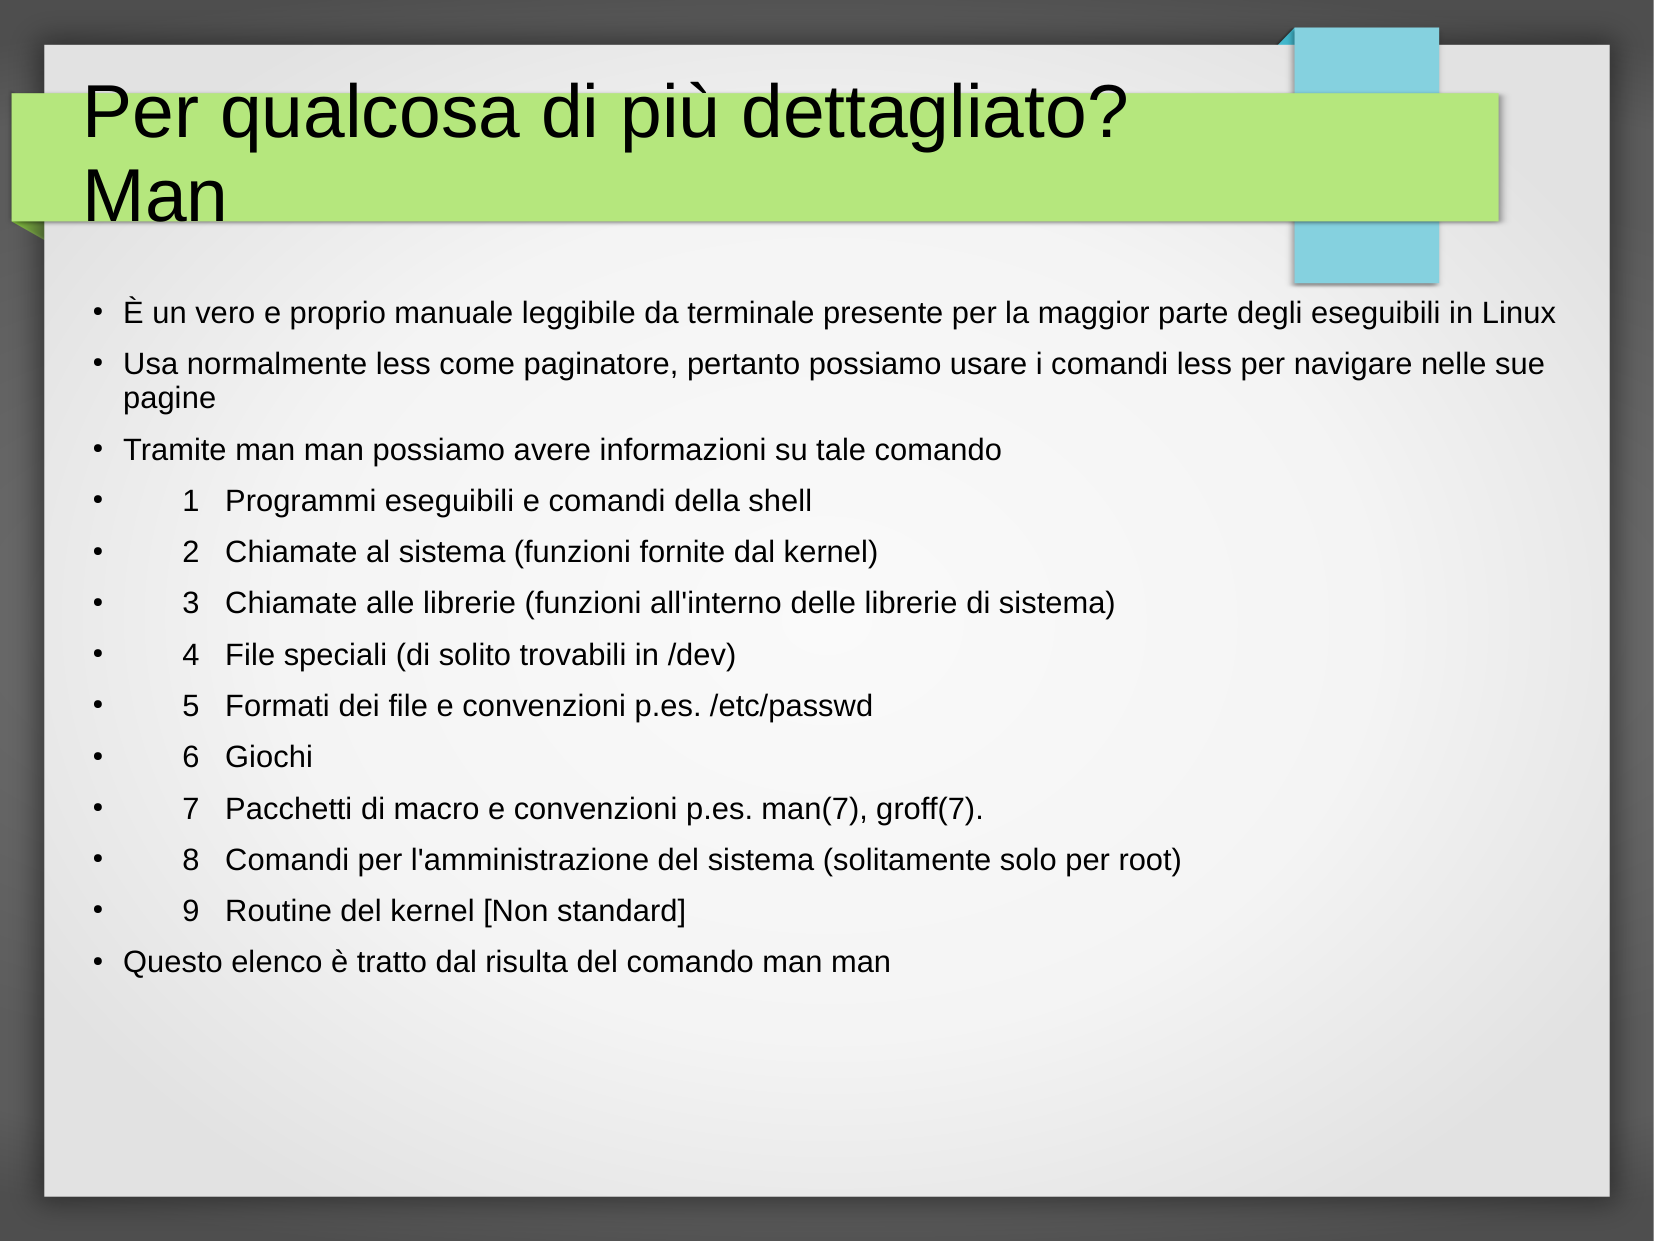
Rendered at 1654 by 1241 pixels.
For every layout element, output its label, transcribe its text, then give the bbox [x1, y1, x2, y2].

picture [0, 0, 1654, 1241]
title Per qualcosa di più dettagliato? Man [82, 69, 1264, 238]
list È un vero e proprio manuale leggibile da terminale presente per la maggior parte degli eseguibili in Linux Usa normalmente less come paginatore, pertanto possiamo usare i comandi less per navigare nelle sue pagine Tramite man man possiamo avere informazioni su tale comando 1 Programmi eseguibili e comandi della shell 2 Chiamate al sistema (funzioni fornite dal kernel) 3 Chiamate alle librerie (funzioni all'interno delle librerie di sistema) 4 File speciali (di solito trovabili in /dev) 5 Formati dei file e convenzioni p.es. /etc/passwd 6 Giochi 7 Pacchetti di macro e convenzioni p.es. man(7), groff(7). 8 Comandi per l'amministrazione del sistema (solitamente solo per root) 9 Routine del kernel [Non standard] Questo elenco è tratto dal risulta del comando man man [82, 295, 1571, 1015]
